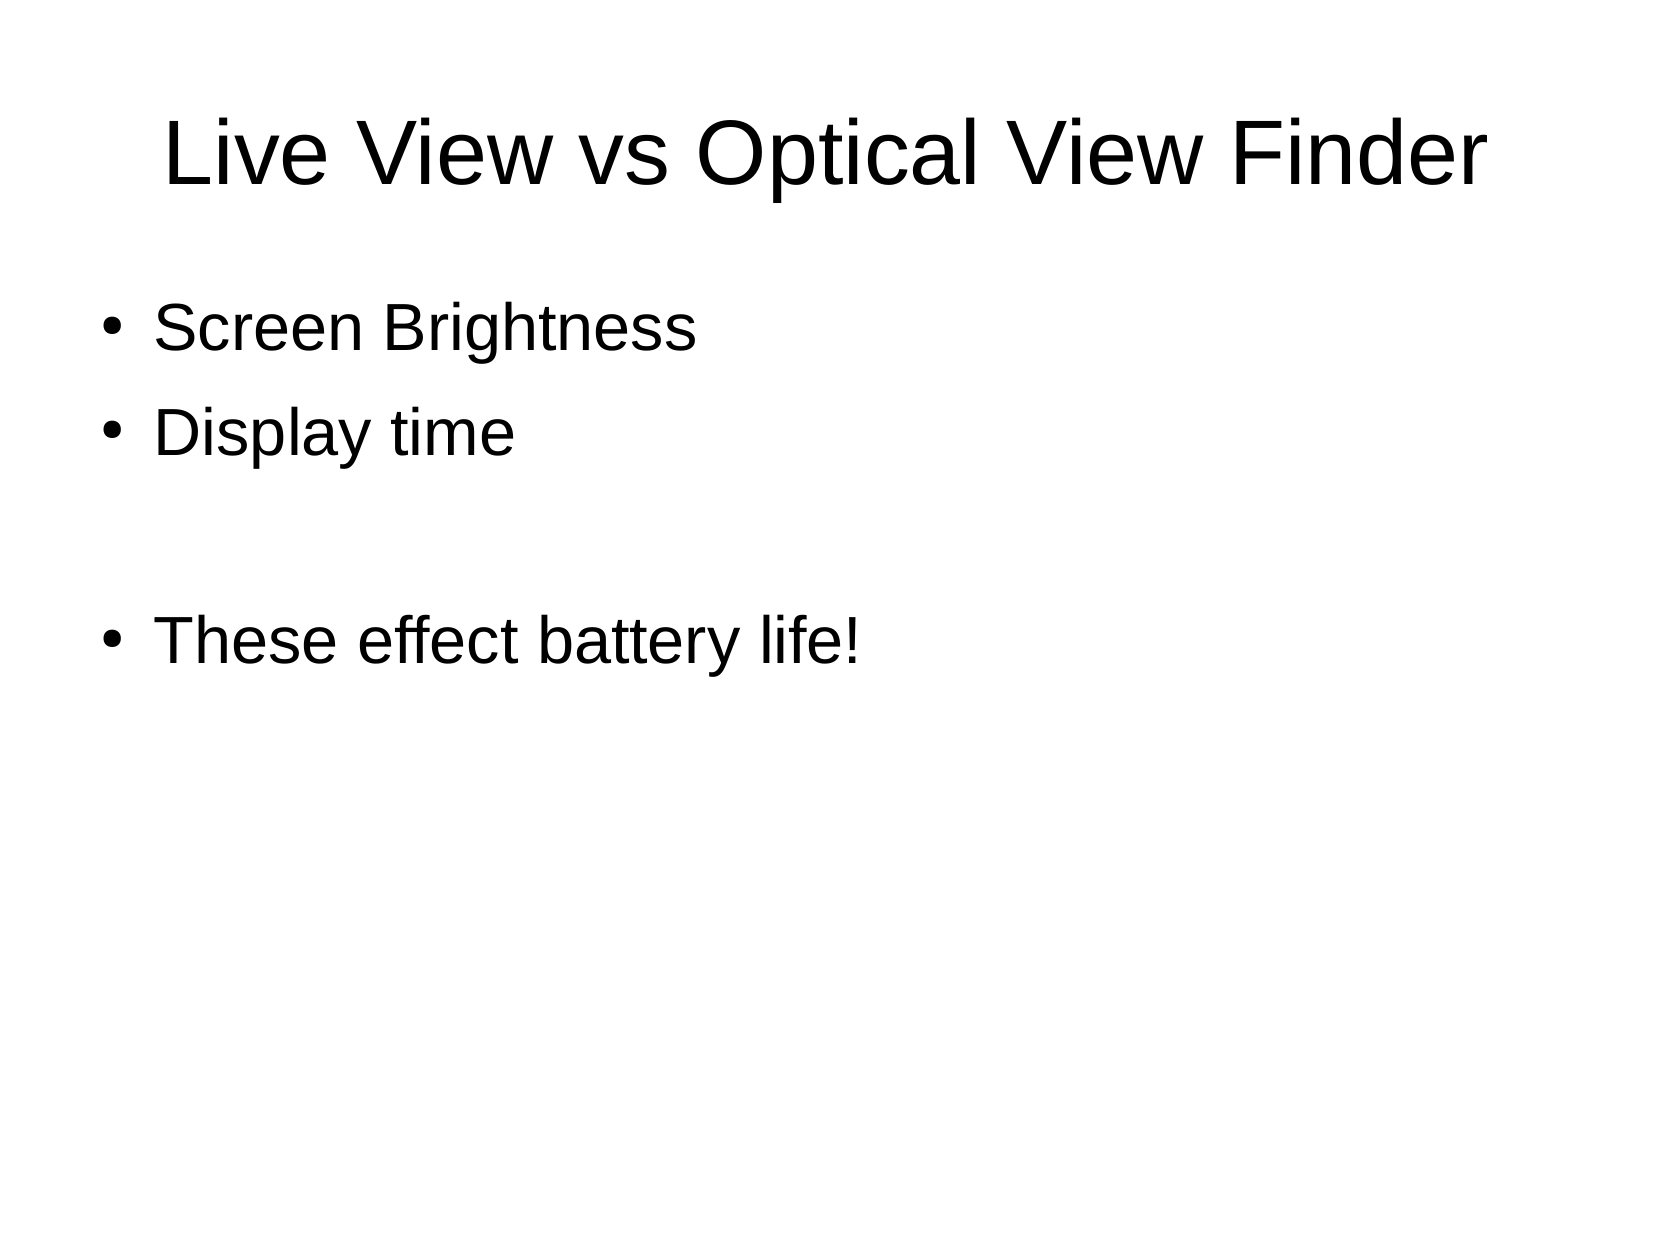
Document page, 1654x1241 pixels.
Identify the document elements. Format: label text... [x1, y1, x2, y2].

list Screen Brightness Display time These effect battery life! [82, 290, 1571, 1010]
title Live View vs Optical View Finder [82, 49, 1571, 257]
